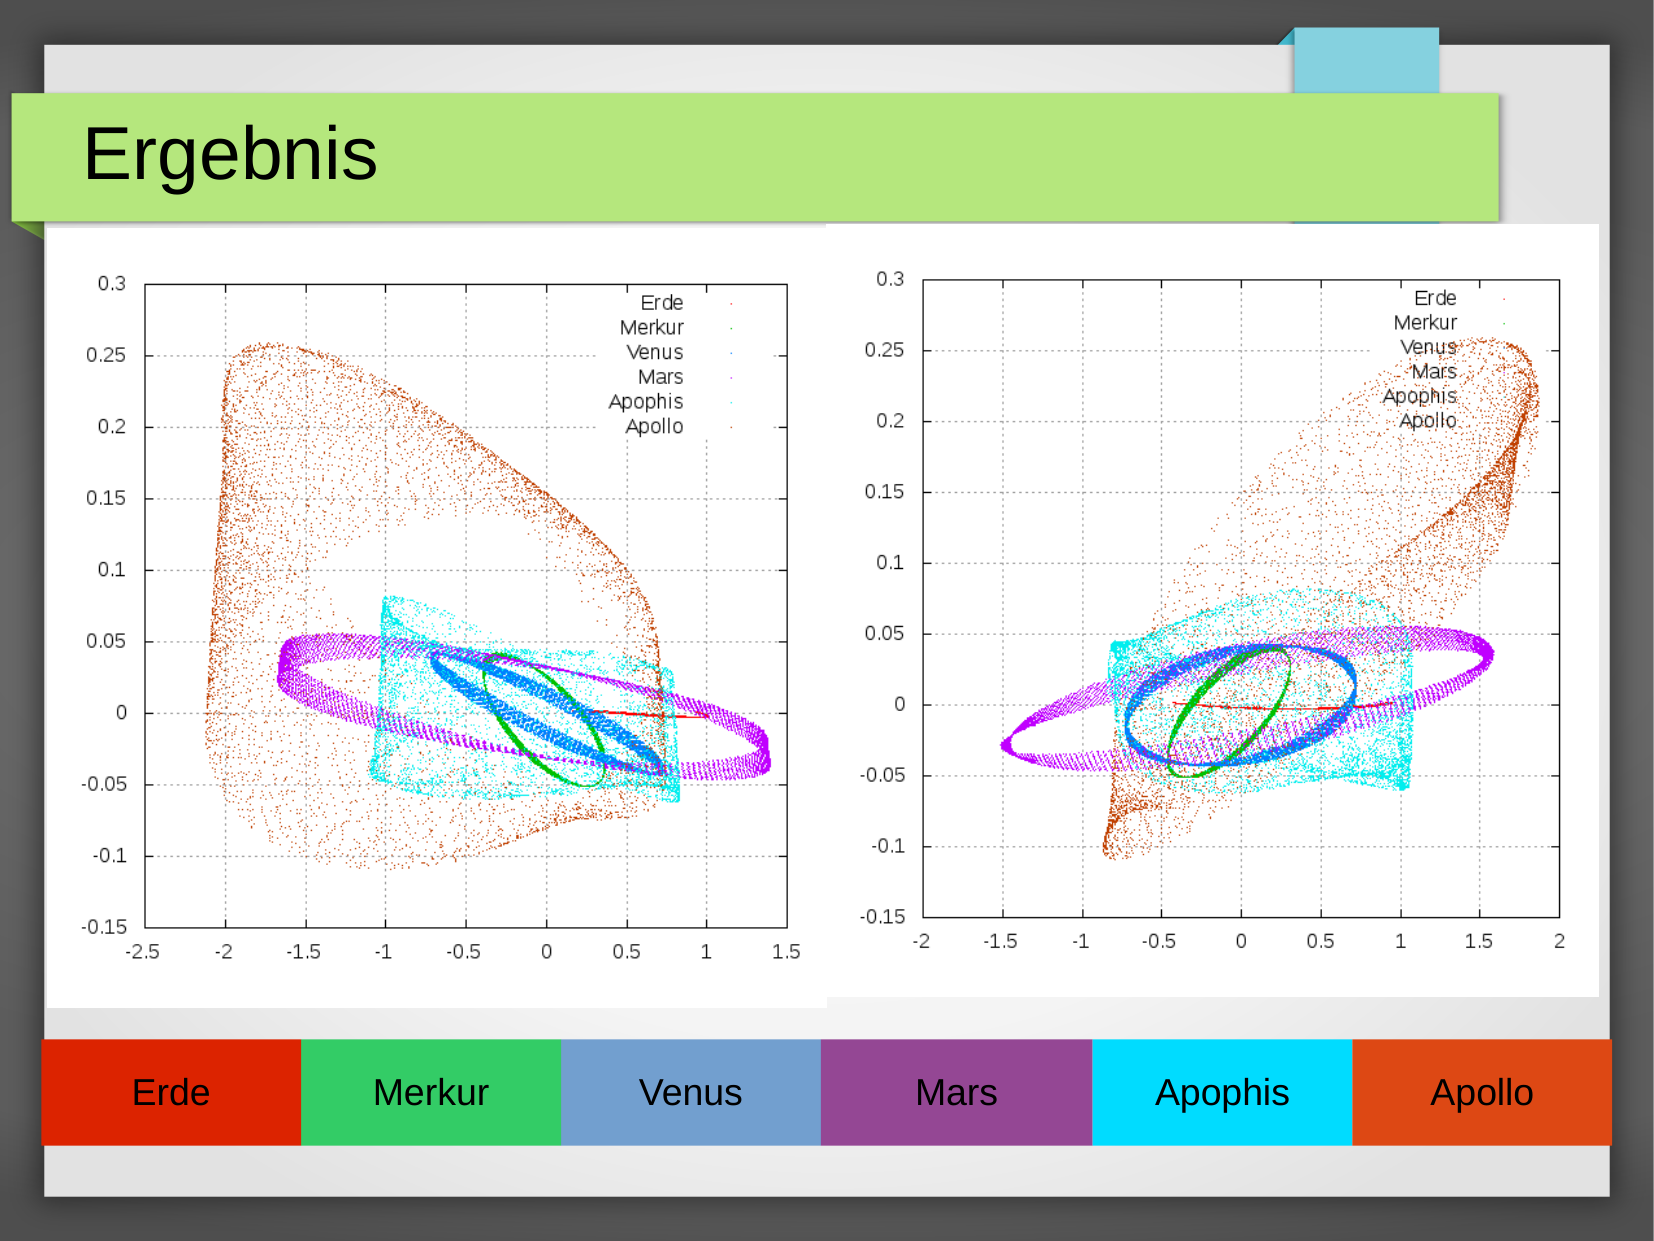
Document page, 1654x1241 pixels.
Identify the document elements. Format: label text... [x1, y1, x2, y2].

text_box Merkur [302, 1039, 562, 1146]
picture [0, 0, 1654, 1241]
text_box Apophis [1092, 1039, 1352, 1146]
text_box Apollo [1352, 1039, 1613, 1146]
text_box Mars [820, 1039, 1092, 1146]
text_box Erde [41, 1039, 302, 1146]
title Ergebnis [82, 94, 1264, 213]
text_box Venus [562, 1039, 820, 1146]
